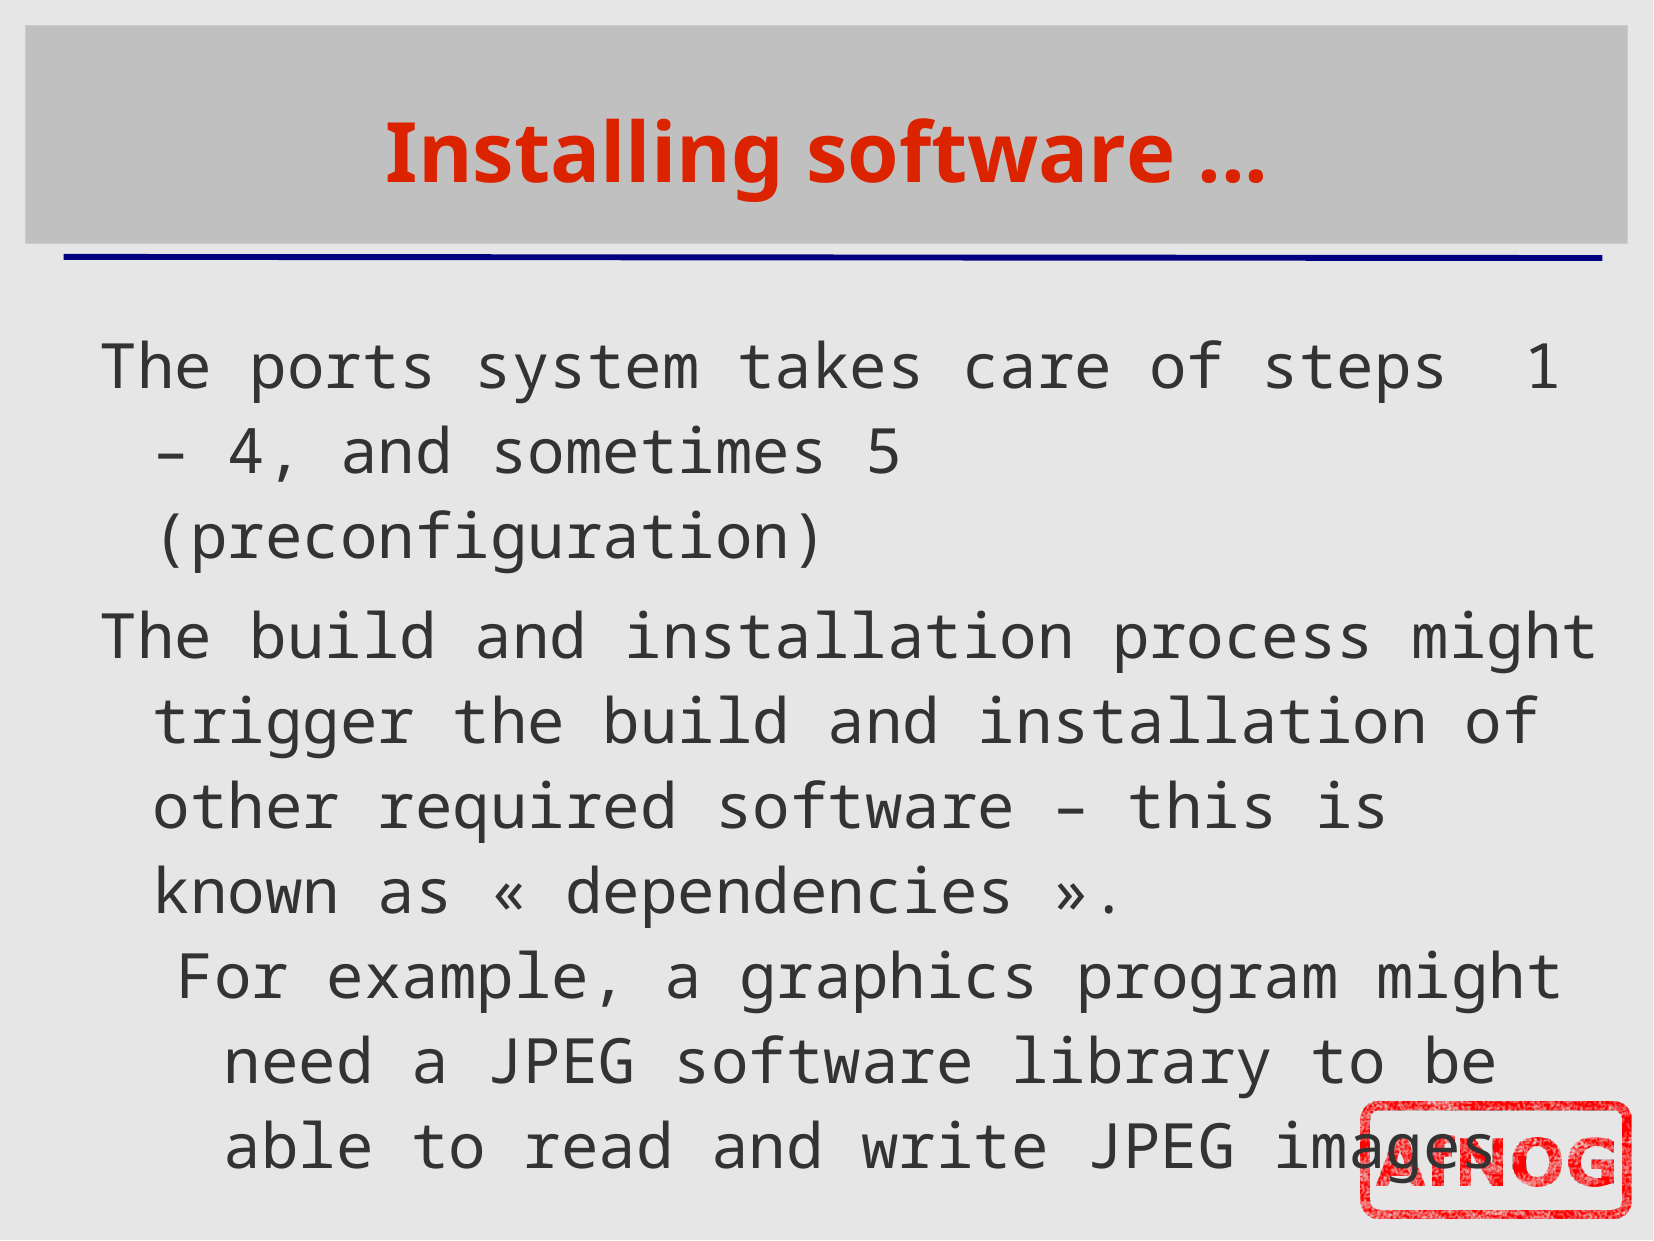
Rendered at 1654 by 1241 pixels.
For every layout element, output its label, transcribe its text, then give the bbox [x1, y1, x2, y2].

picture [1360, 1100, 1632, 1219]
list The ports system takes care of steps 1 – 4, and sometimes 5 (preconfiguration) The build and installation process might trigger the build and installation of other required software – this is known as « dependencies ». For example, a graphics program might need a JPEG software library to be able to read and write JPEG images [82, 322, 1607, 1190]
title Installing software ... [121, 46, 1534, 254]
